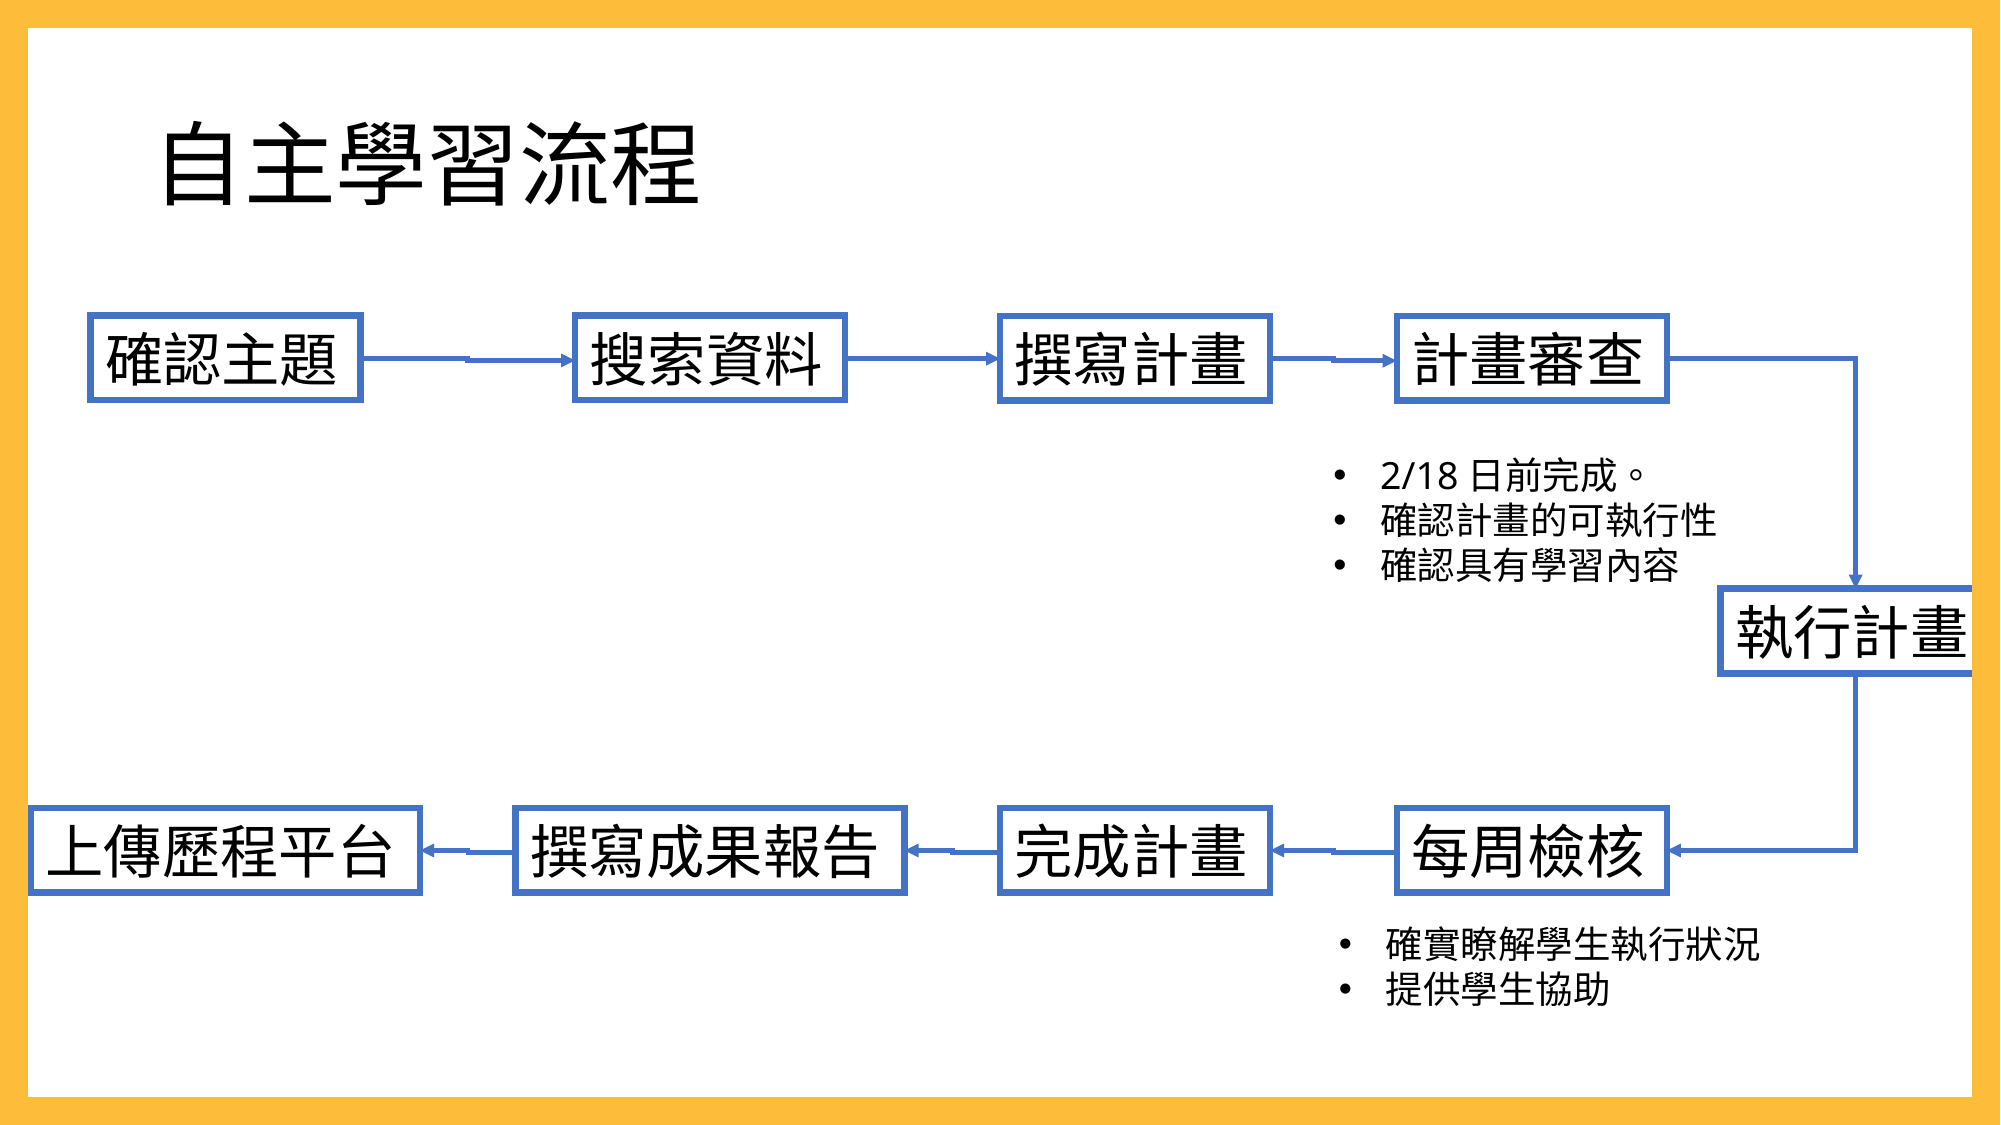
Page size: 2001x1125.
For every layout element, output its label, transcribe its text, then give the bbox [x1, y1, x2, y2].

text_box 上傳歷程平台 [31, 807, 421, 893]
text_box 搜索資料 [574, 315, 846, 401]
text_box 撰寫成果報告 [515, 807, 905, 893]
text_box 確認主題 [90, 315, 361, 401]
text_box 2/18日前完成。 確認計畫的可執行性 確認具有學習內容 [1318, 444, 1735, 595]
text_box 完成計畫 [999, 807, 1270, 893]
text_box 執行計畫 [1720, 588, 1972, 674]
title 自主學習流程 [137, 59, 1863, 278]
text_box 確實瞭解學生執行狀況 提供學生協助 [1323, 913, 1841, 1019]
text_box 計畫審查 [1396, 315, 1667, 401]
text_box 每周檢核 [1396, 807, 1667, 893]
text_box 撰寫計畫 [999, 315, 1270, 401]
